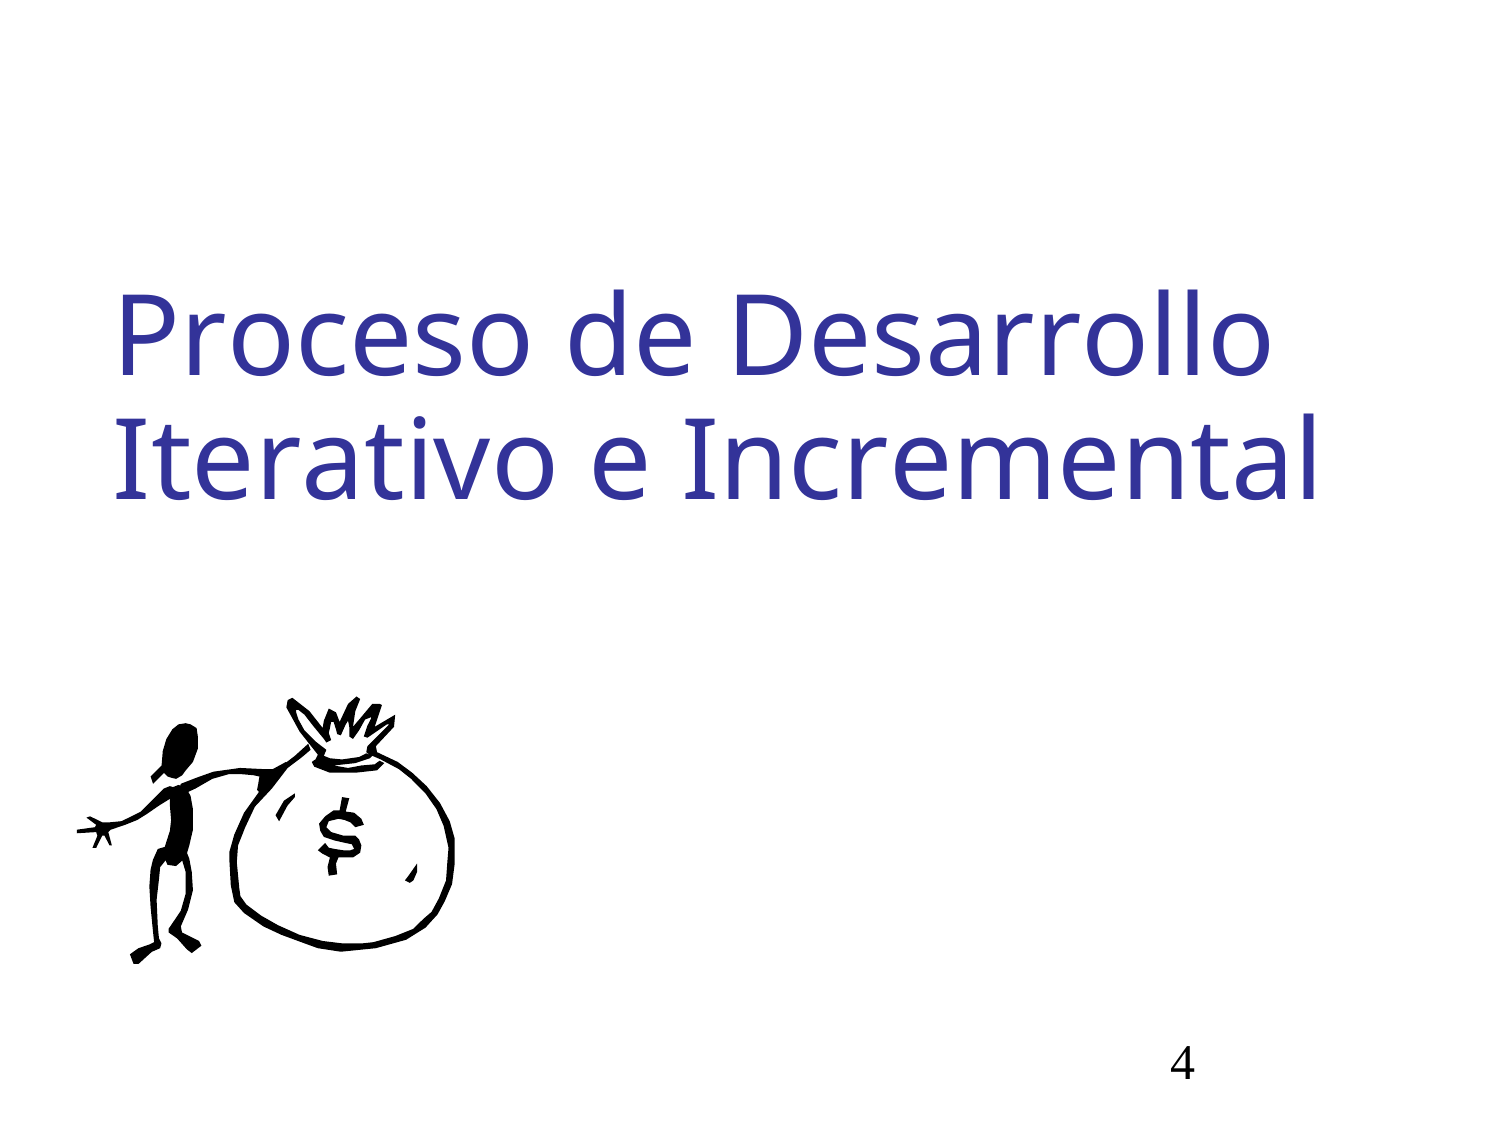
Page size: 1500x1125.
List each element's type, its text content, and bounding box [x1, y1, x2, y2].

picture [76, 696, 455, 965]
title Proceso de Desarrollo Iterativo e Incremental [97, 264, 1438, 525]
